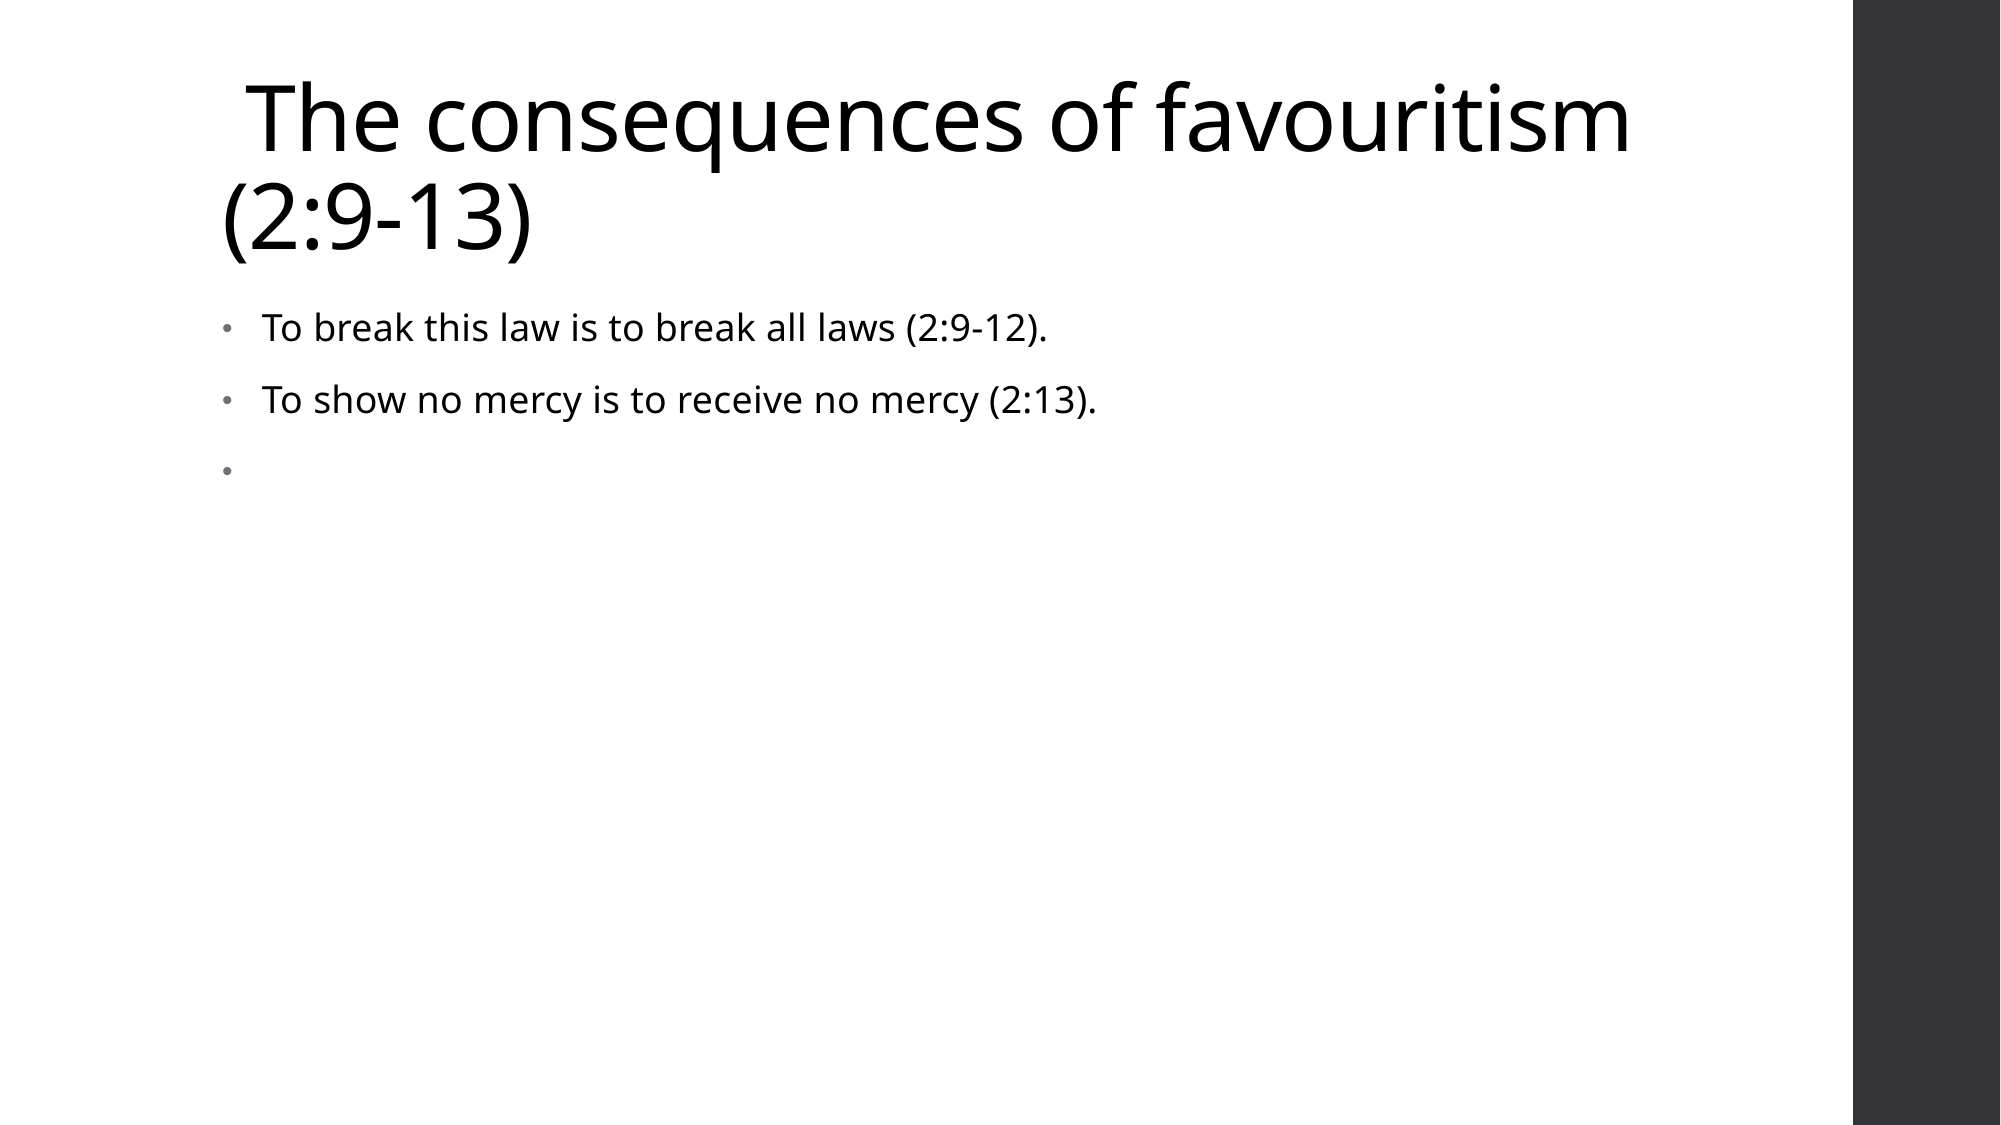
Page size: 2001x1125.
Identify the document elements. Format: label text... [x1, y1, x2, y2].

title The consequences of favouritism (2:9-13) [206, 60, 1797, 278]
list To break this law is to break all laws (2:9-12). To show no mercy is to receive no mercy (2:13). [206, 299, 1617, 1014]
